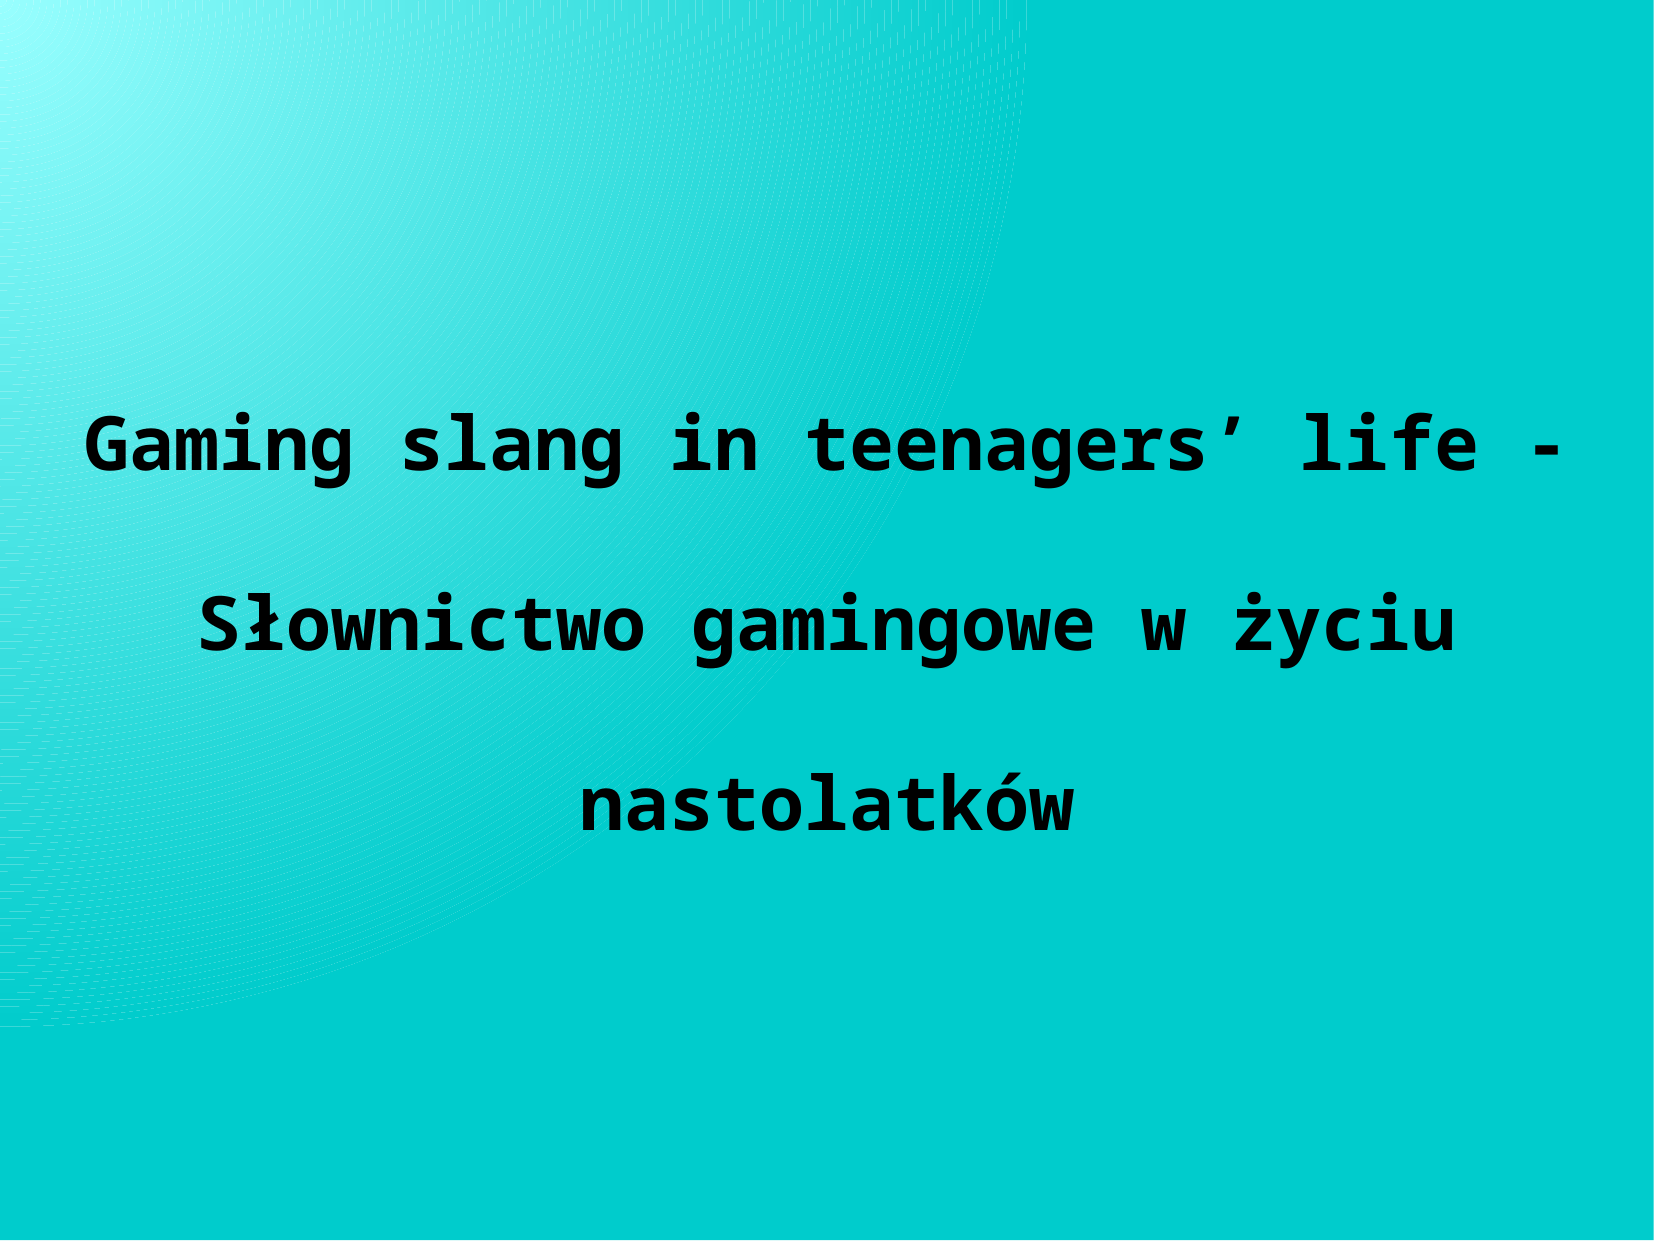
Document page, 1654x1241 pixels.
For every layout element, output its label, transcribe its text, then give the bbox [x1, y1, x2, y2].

title Gaming slang in teenagers’ life - Słownictwo gamingowe w życiu nastolatków [82, 82, 1571, 1179]
